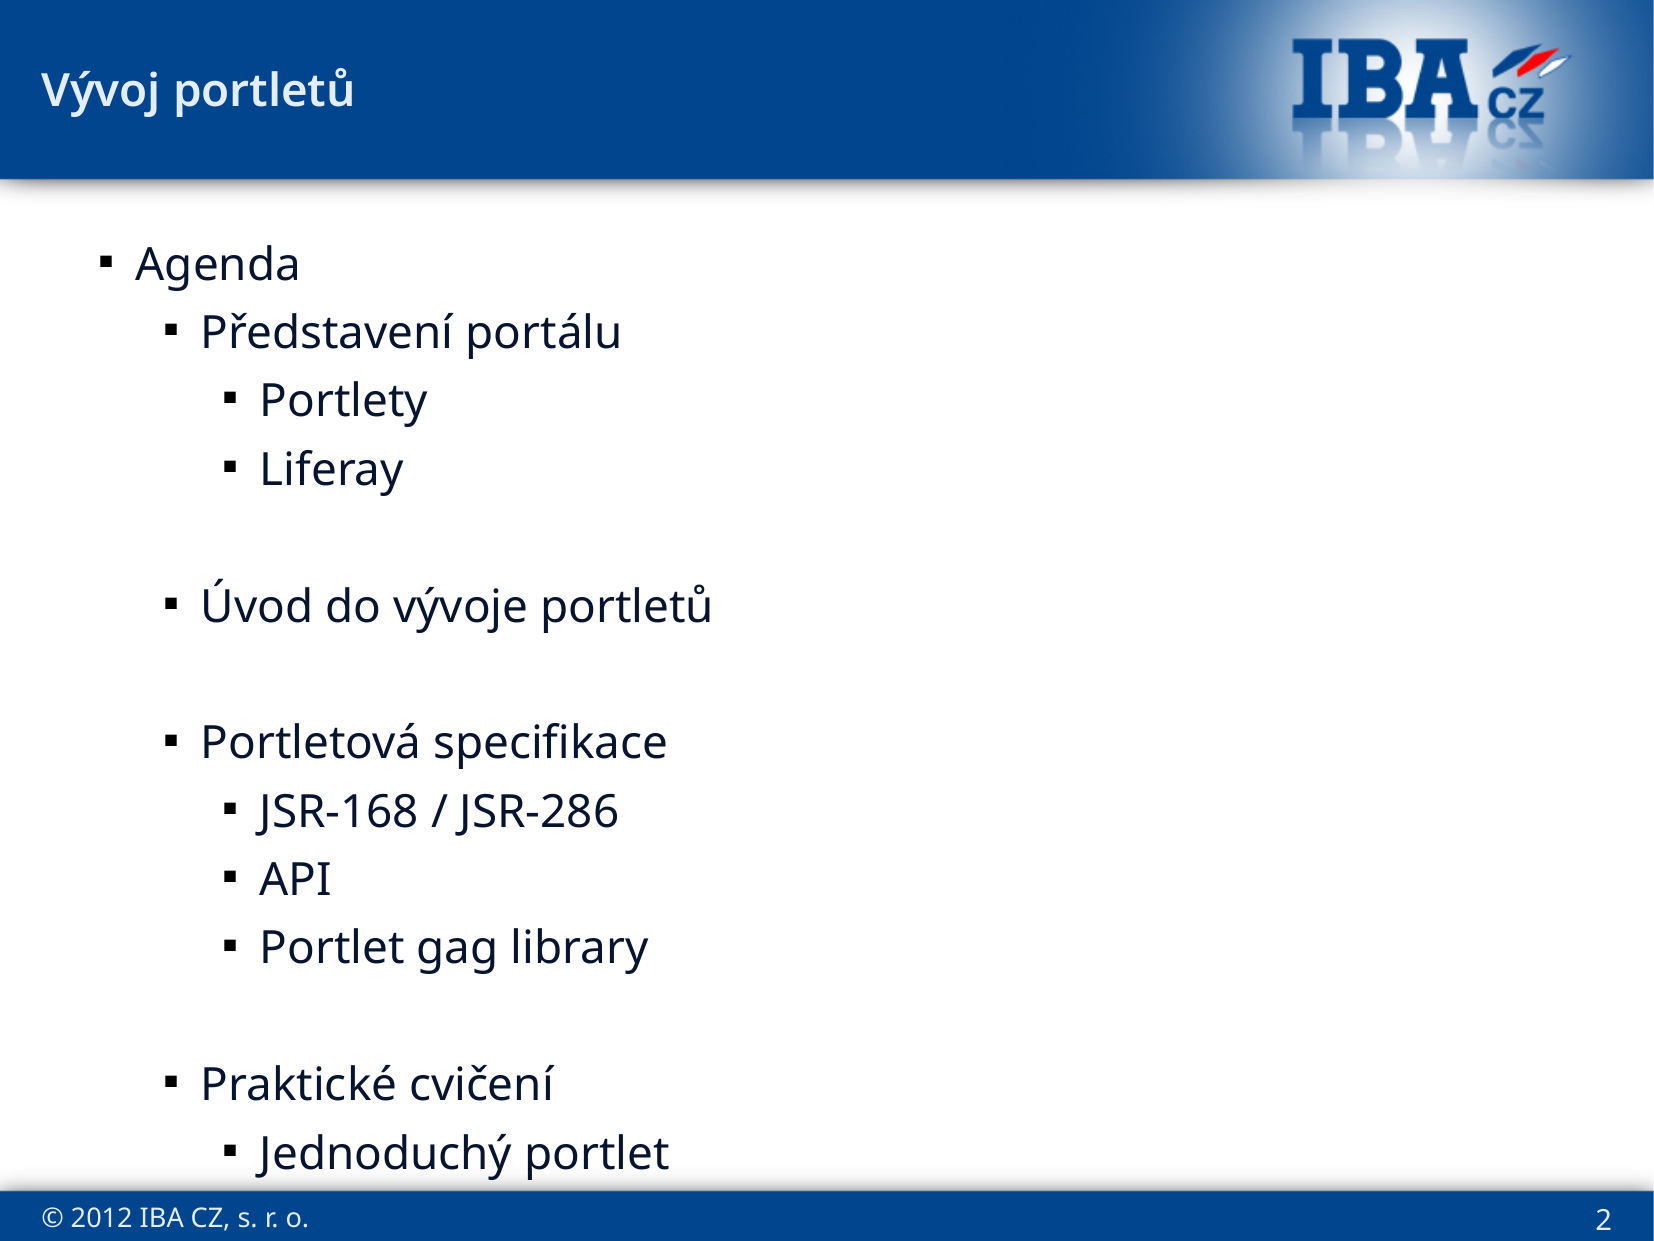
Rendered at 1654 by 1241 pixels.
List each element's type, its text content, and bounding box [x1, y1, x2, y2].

list Agenda Představení portálu Portlety Liferay Úvod do vývoje portletů Portletová specifikace JSR-168 / JSR-286 API Portlet gag library Praktické cvičení Jednoduchý portlet [82, 231, 1571, 1152]
picture [0, 0, 1654, 1241]
title Vývoj portletů [41, 0, 1105, 178]
